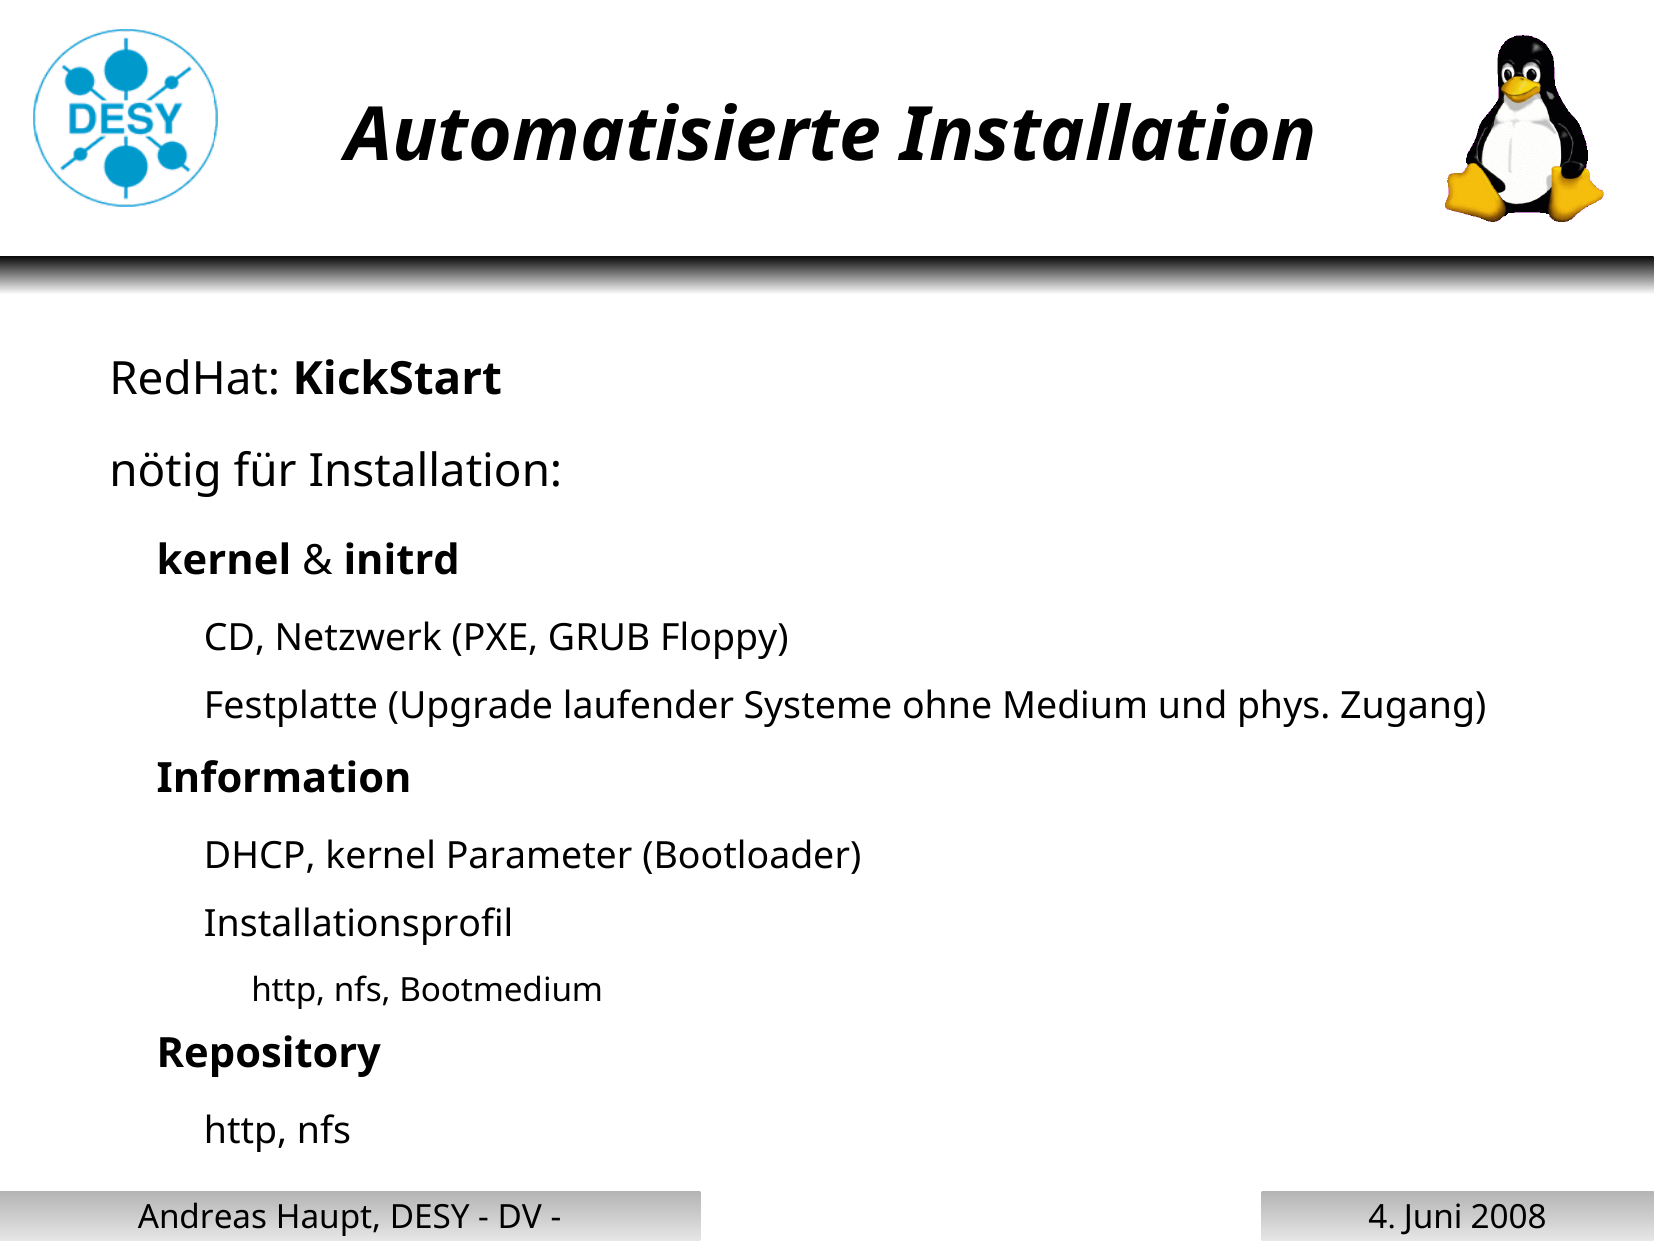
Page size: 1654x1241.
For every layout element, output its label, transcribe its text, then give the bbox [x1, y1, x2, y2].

picture [1429, 12, 1637, 238]
list RedHat: KickStart nötig für Installation: kernel & initrd CD, Netzwerk (PXE, GRUB Floppy) Festplatte (Upgrade laufender Systeme ohne Medium und phys. Zugang) Information DHCP, kernel Parameter (Bootloader) Installationsprofil http, nfs, Bootmedium Repository http, nfs [97, 345, 1654, 1169]
title Automatisierte Installation [250, 12, 1413, 251]
picture [33, 29, 218, 207]
